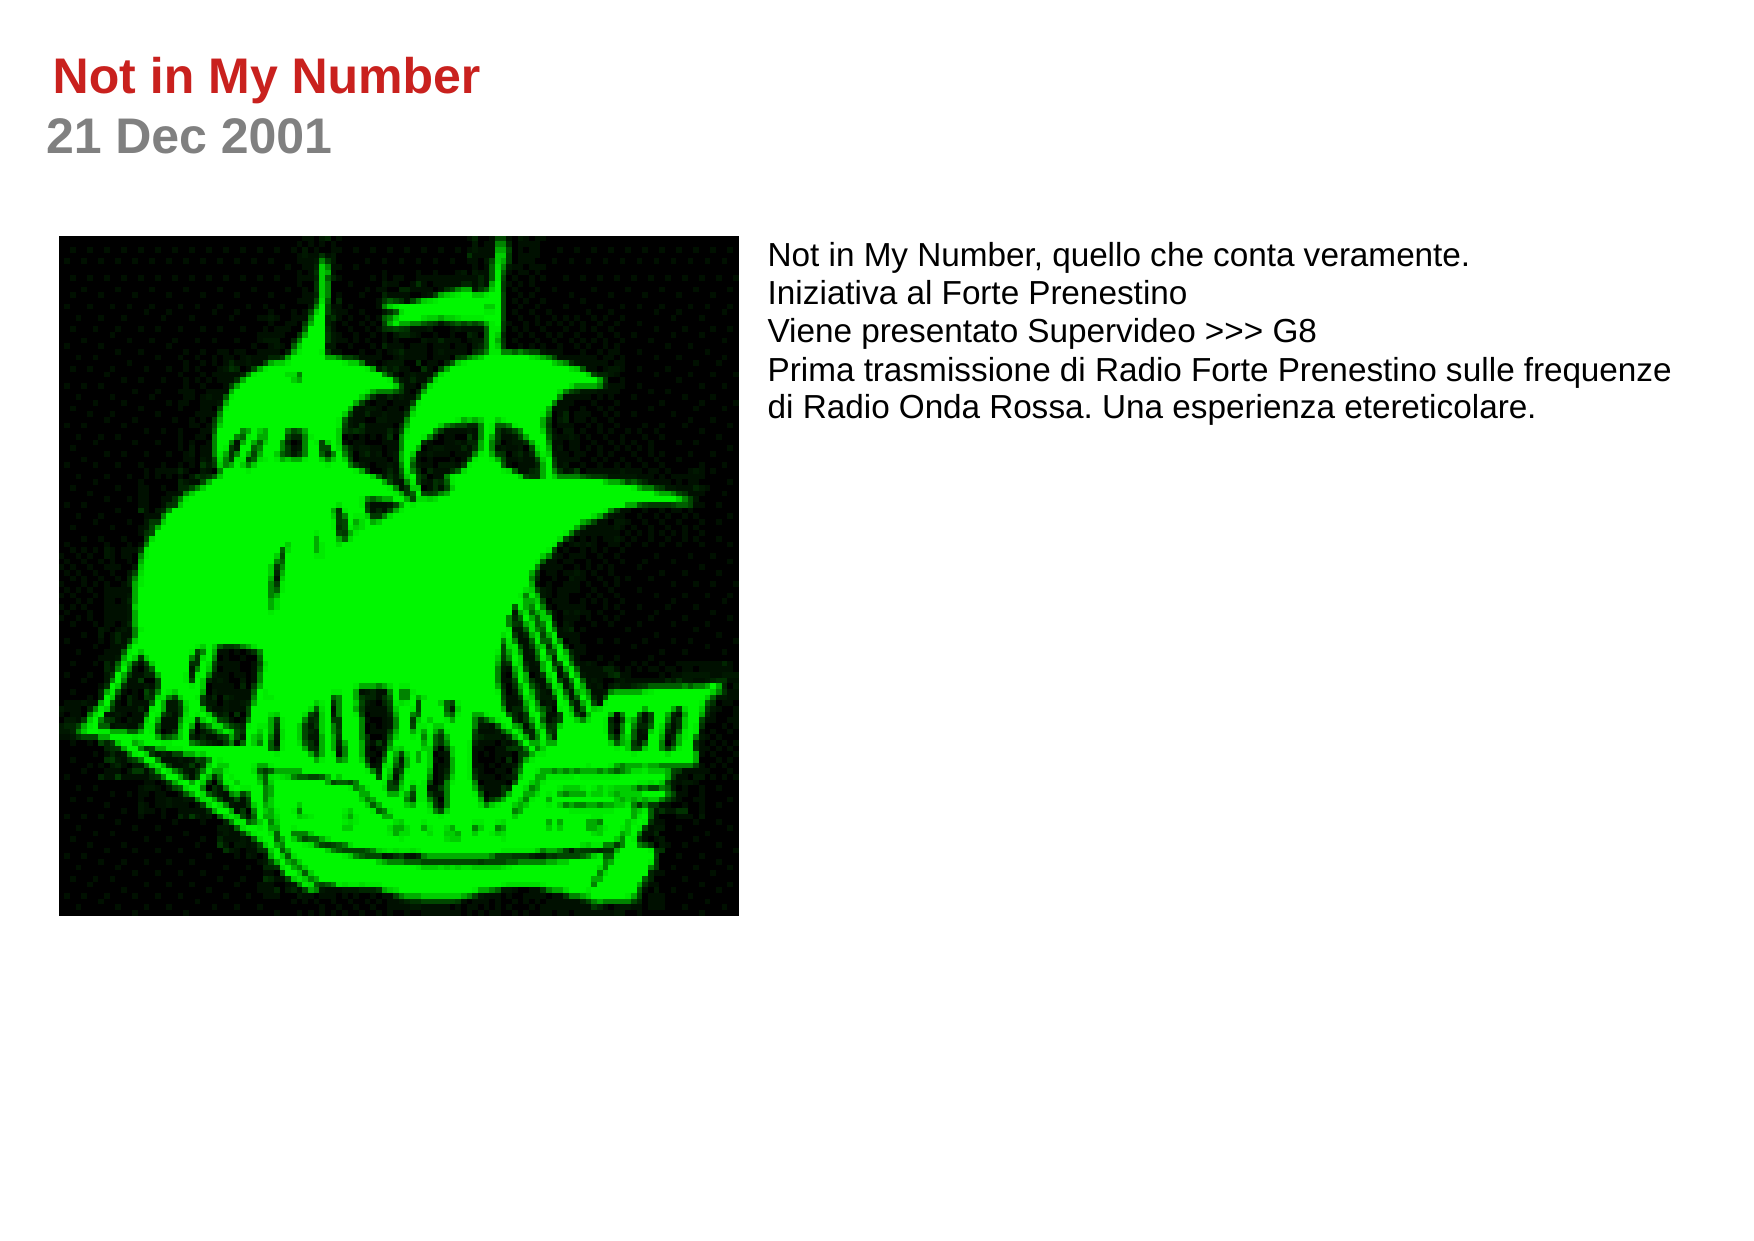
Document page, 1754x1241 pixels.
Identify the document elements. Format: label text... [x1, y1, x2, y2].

text_box 21 Dec 2001 [31, 101, 768, 178]
subtitle Not in My Number, quello che conta veramente. Iniziativa al Forte Prenestino Viene presentato Supervideo >>> G8 Prima trasmissione di Radio Forte Prenestino sulle frequenze di Radio Onda Rossa. Una esperienza etereticolare. [767, 236, 1692, 1182]
picture [59, 236, 739, 916]
title Not in My Number [52, 39, 1713, 114]
